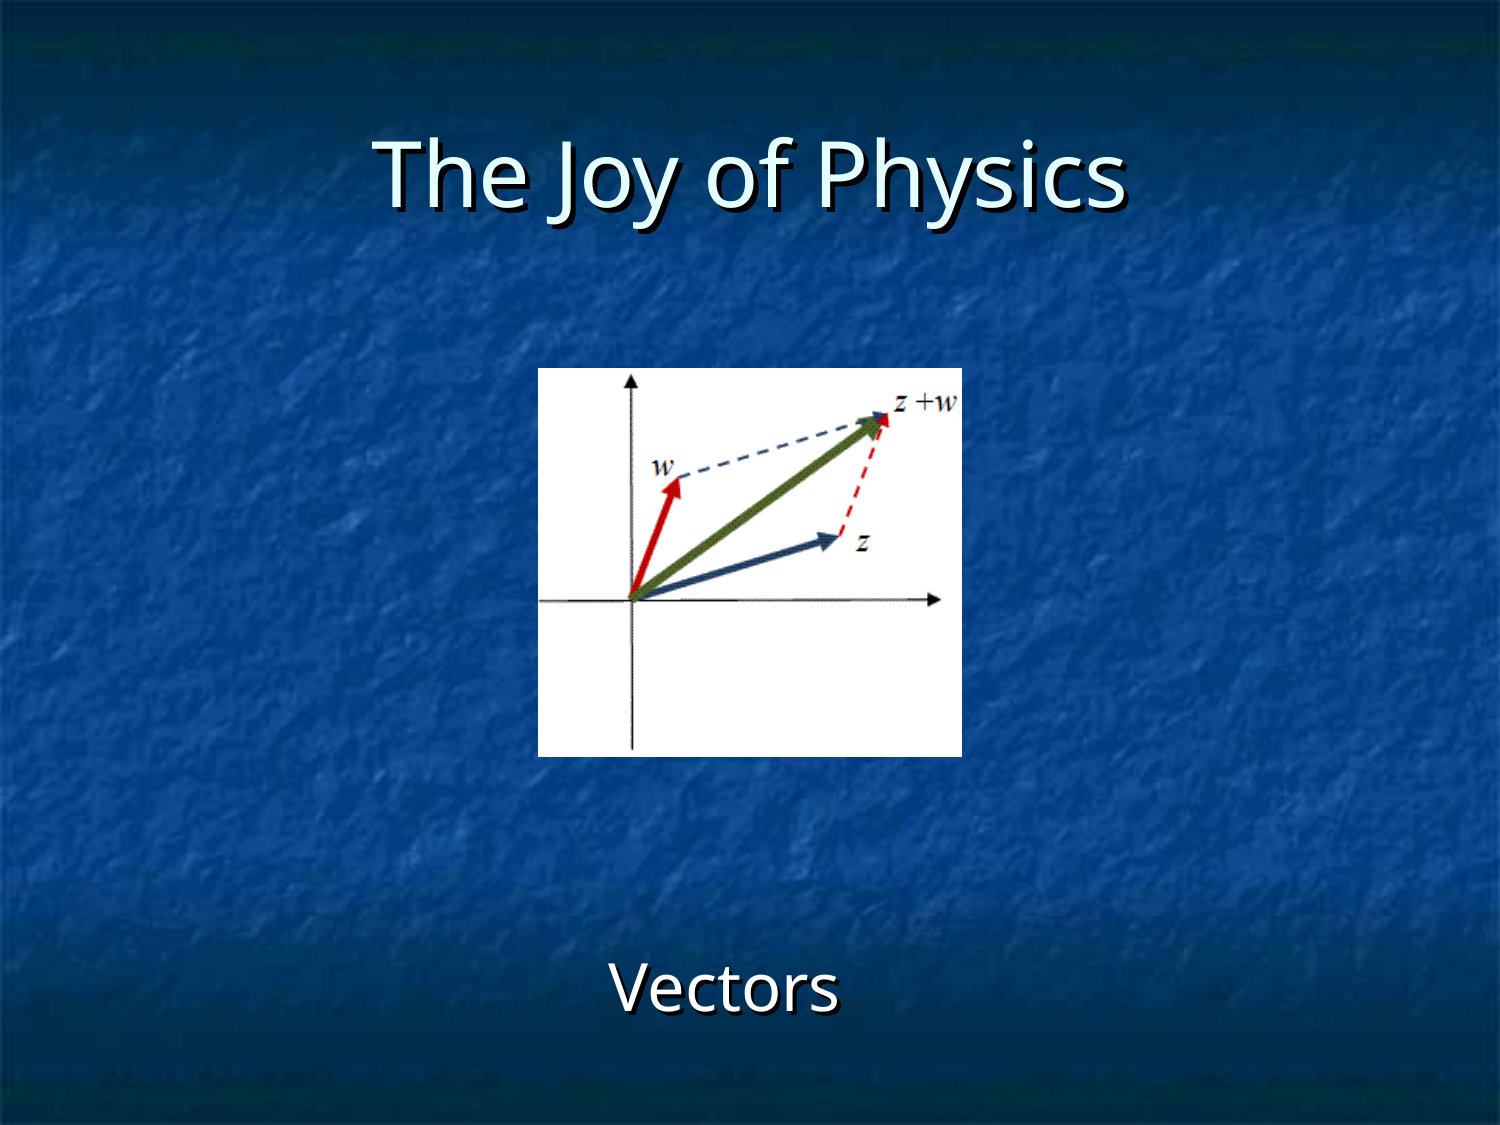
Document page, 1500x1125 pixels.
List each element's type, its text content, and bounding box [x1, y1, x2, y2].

subtitle Vectors [200, 937, 1251, 1063]
picture [0, 0, 1500, 1125]
title The Joy of Physics [112, 49, 1388, 292]
